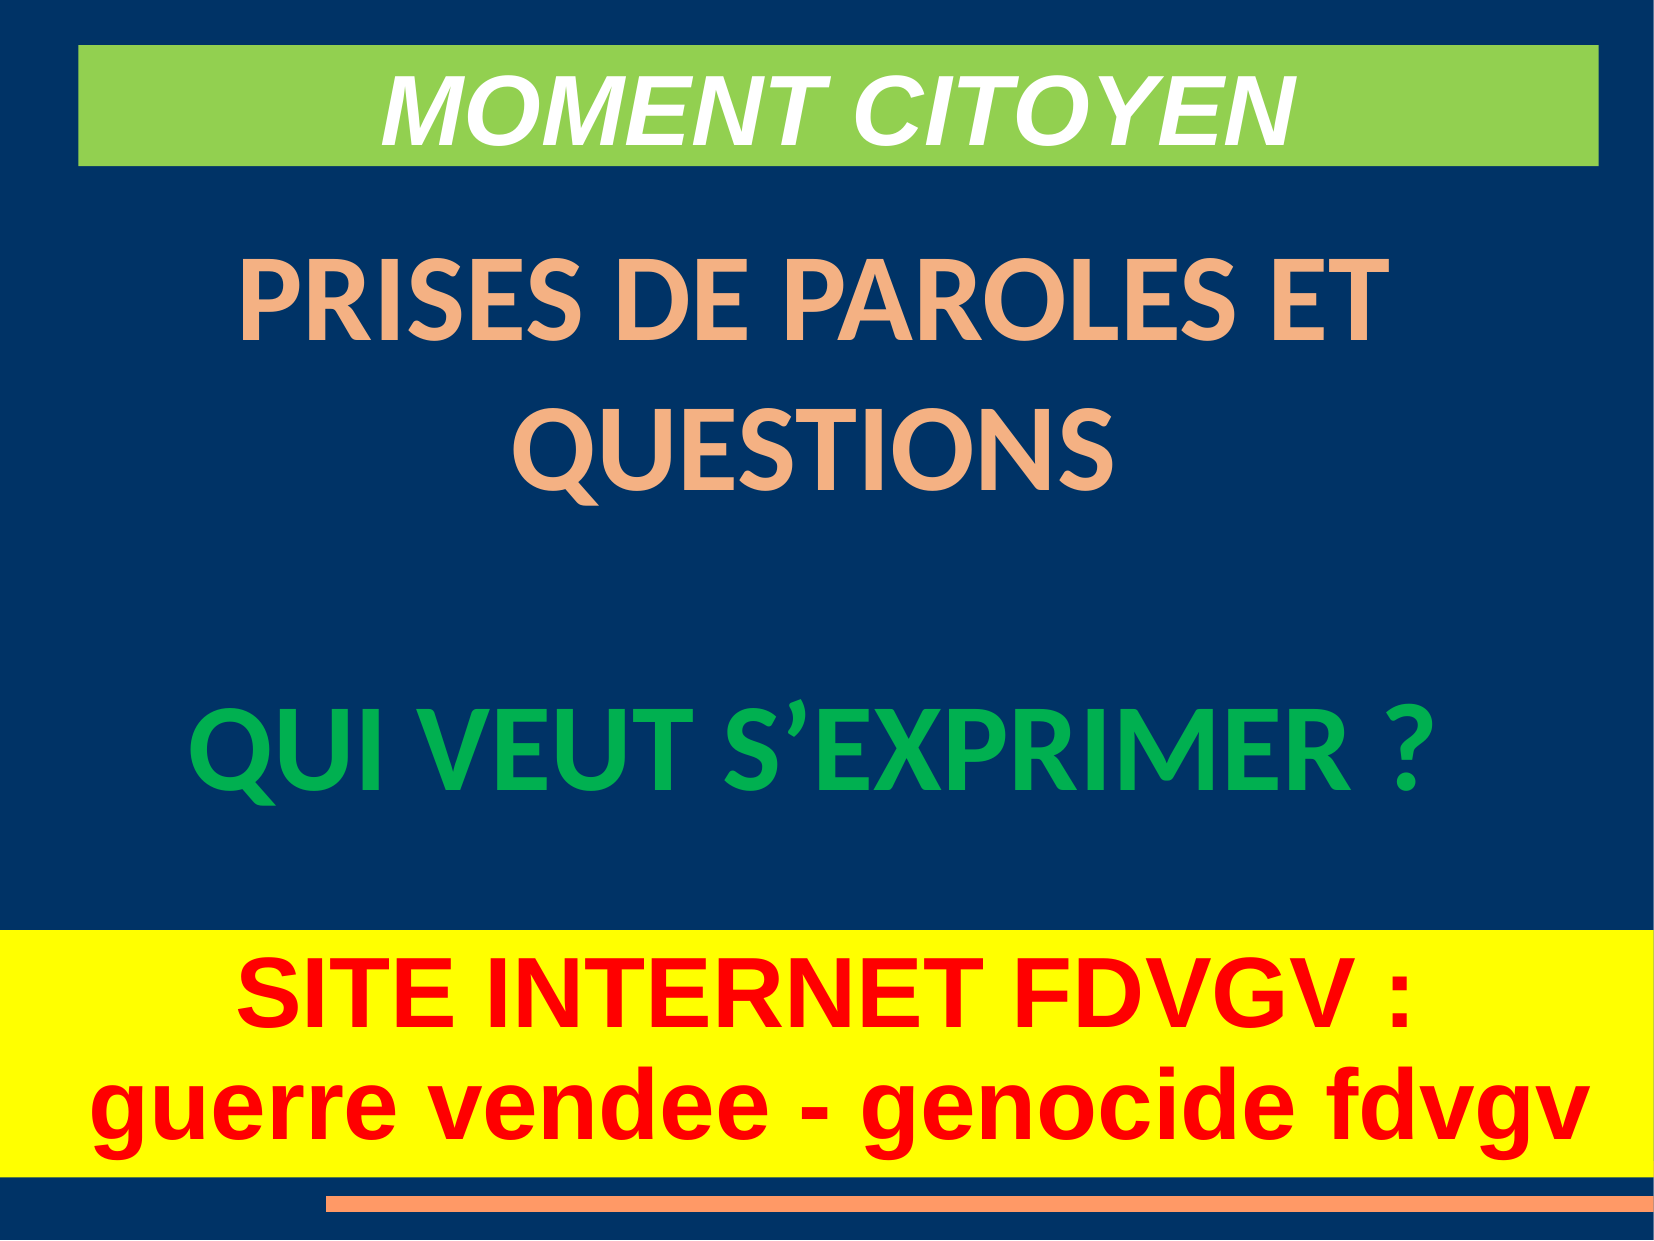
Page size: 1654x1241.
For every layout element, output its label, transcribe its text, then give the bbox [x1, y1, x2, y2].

text_box PRISES DE PAROLES ET QUESTIONS QUI VEUT S’EXPRIMER ? [0, 208, 1627, 930]
title MOMENT CITOYEN [78, 45, 1599, 167]
text_box SITE INTERNET FDVGV : guerre vendee - genocide fdvgv [0, 930, 1654, 1178]
